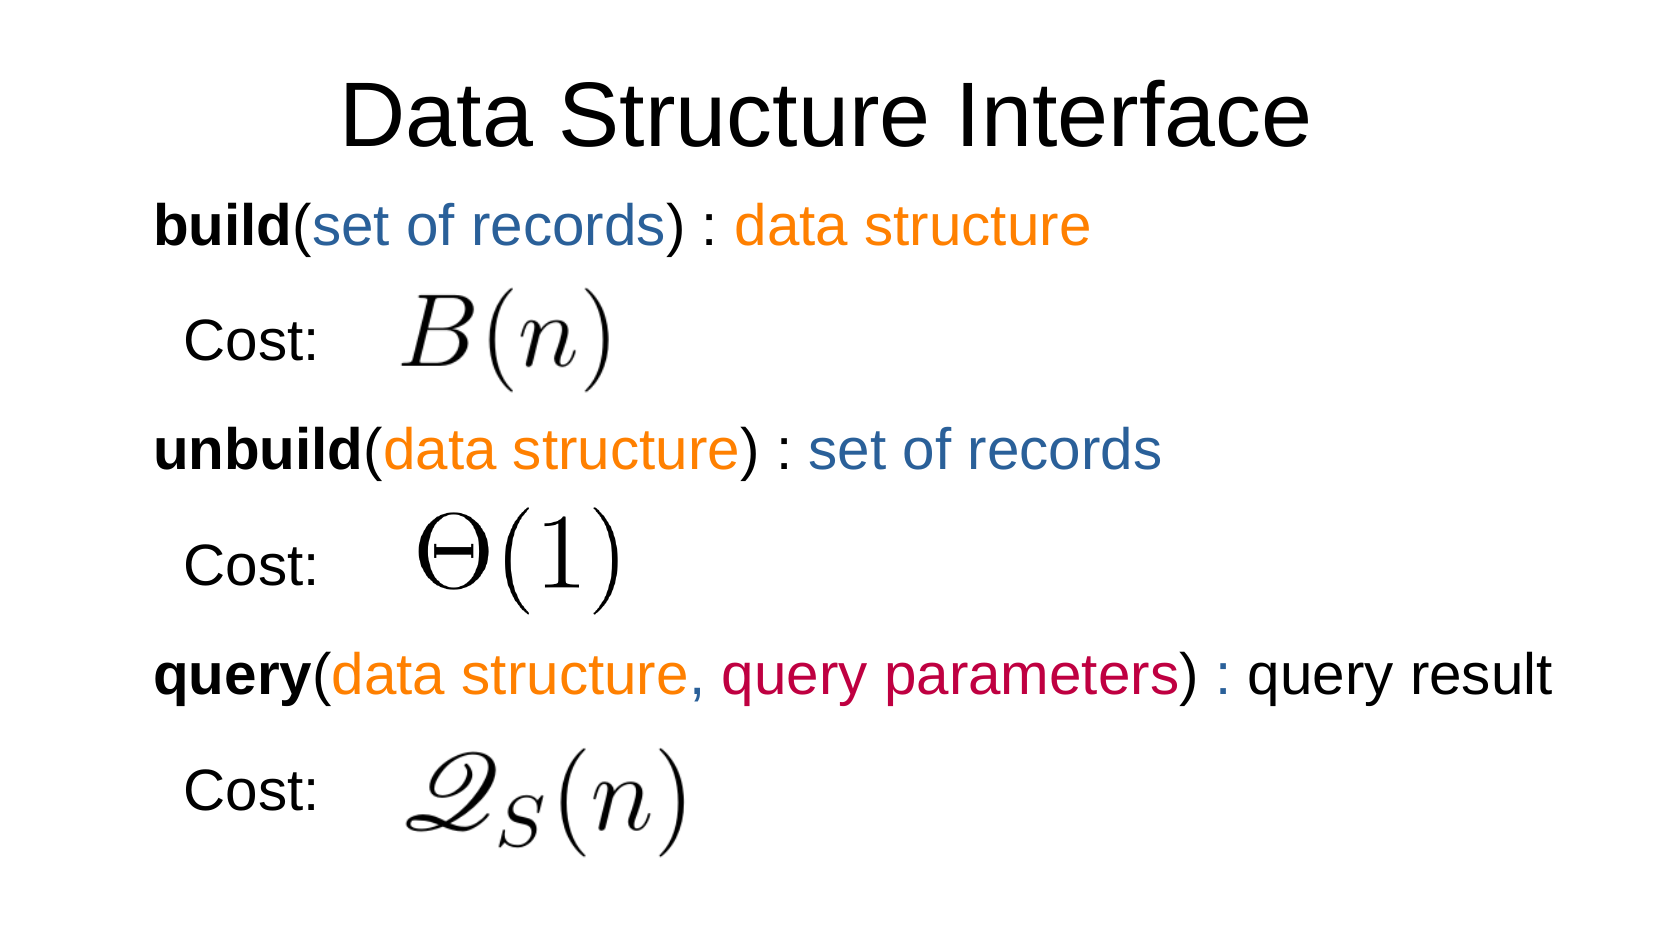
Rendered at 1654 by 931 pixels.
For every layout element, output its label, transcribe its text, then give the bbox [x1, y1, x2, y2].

title Data Structure Interface [82, 37, 1571, 192]
picture [398, 262, 613, 414]
picture [398, 487, 634, 638]
text_box Cost: [168, 750, 335, 830]
text_box Cost: [168, 300, 335, 380]
picture [398, 712, 699, 879]
text_box Cost: [168, 525, 335, 605]
list build(set of records) : data structure unbuild(data structure) : set of records query(data structure, query parameters) : query result [82, 192, 1571, 901]
